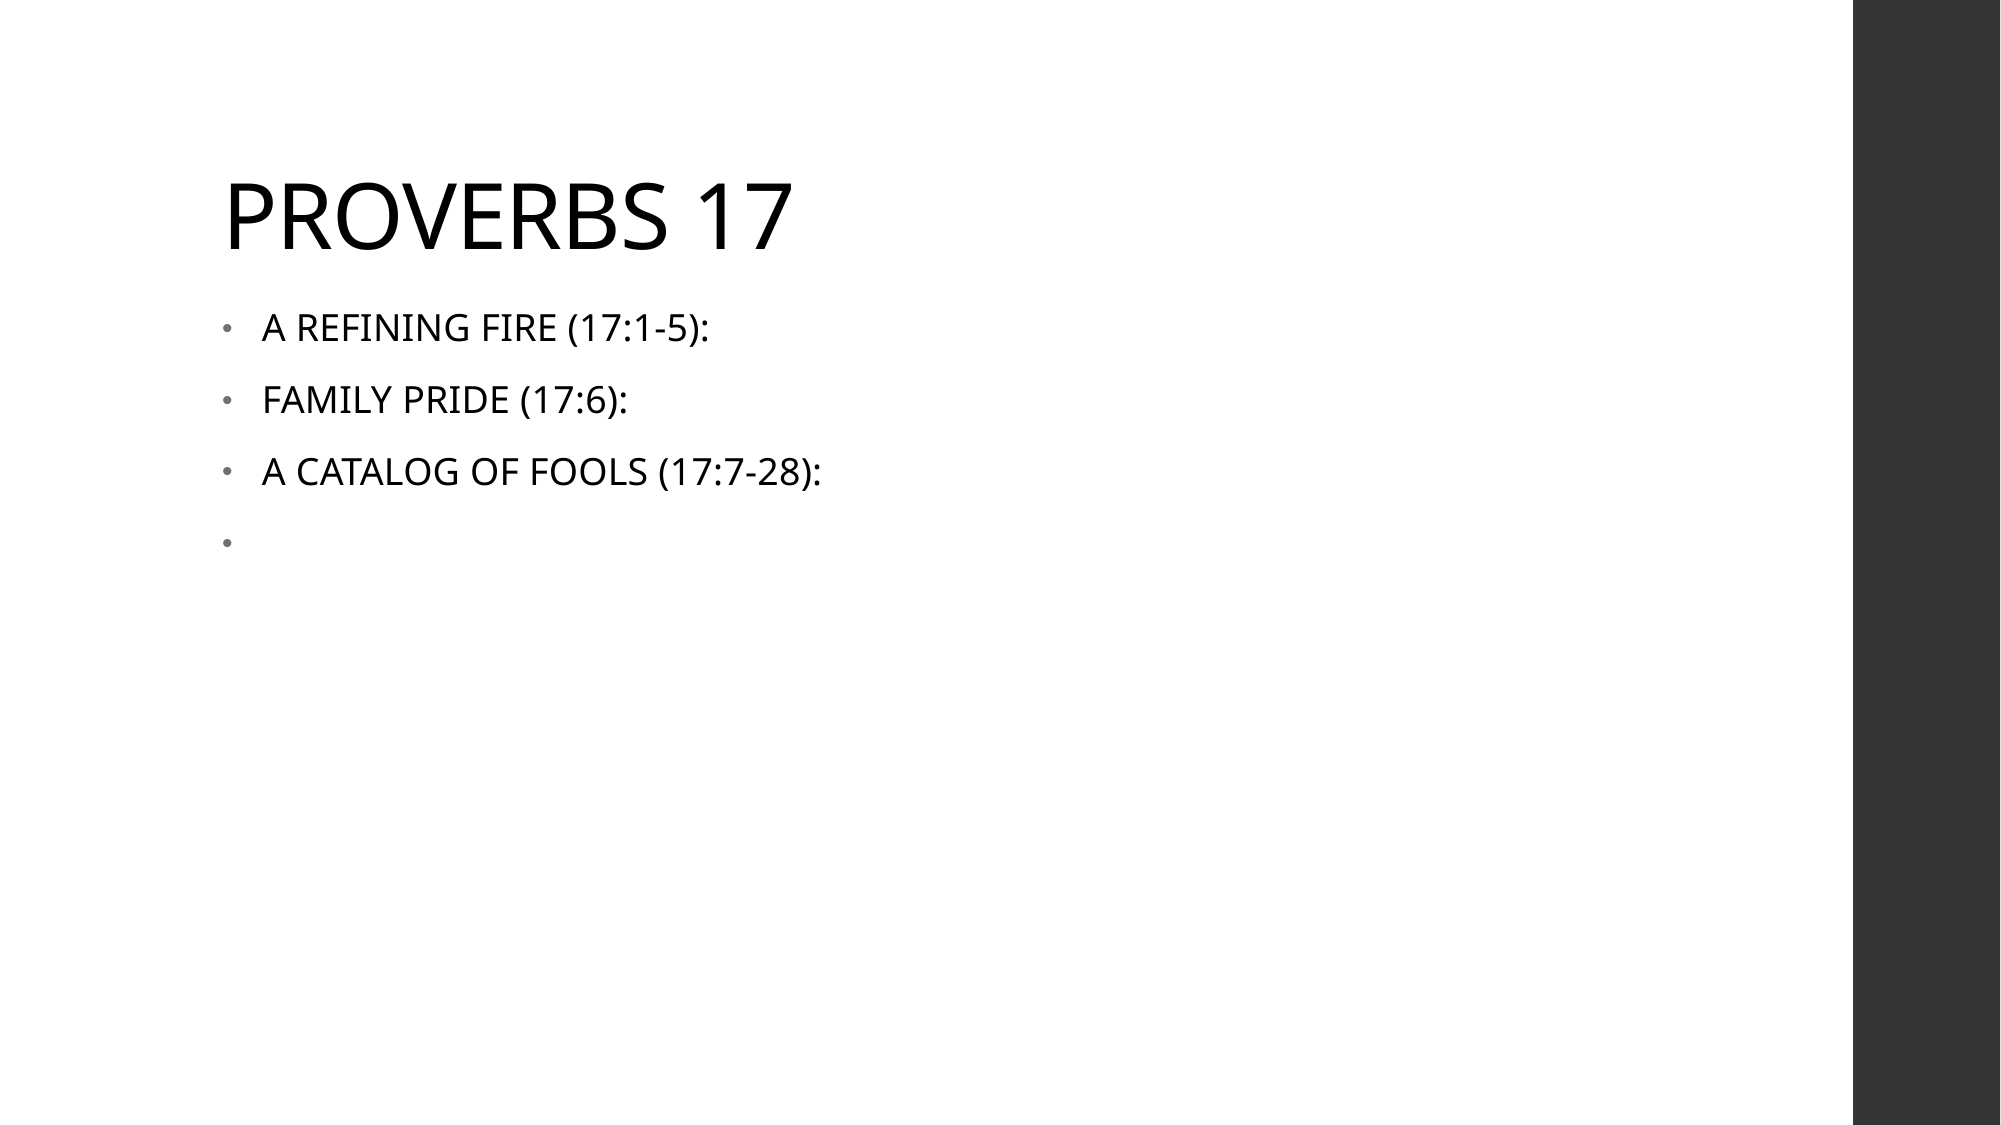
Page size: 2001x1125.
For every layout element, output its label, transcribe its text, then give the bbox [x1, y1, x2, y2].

list A REFINING FIRE (17:1-5): FAMILY PRIDE (17:6): A CATALOG OF FOOLS (17:7-28): [206, 299, 1617, 1014]
title PROVERBS 17 [206, 60, 1797, 278]
